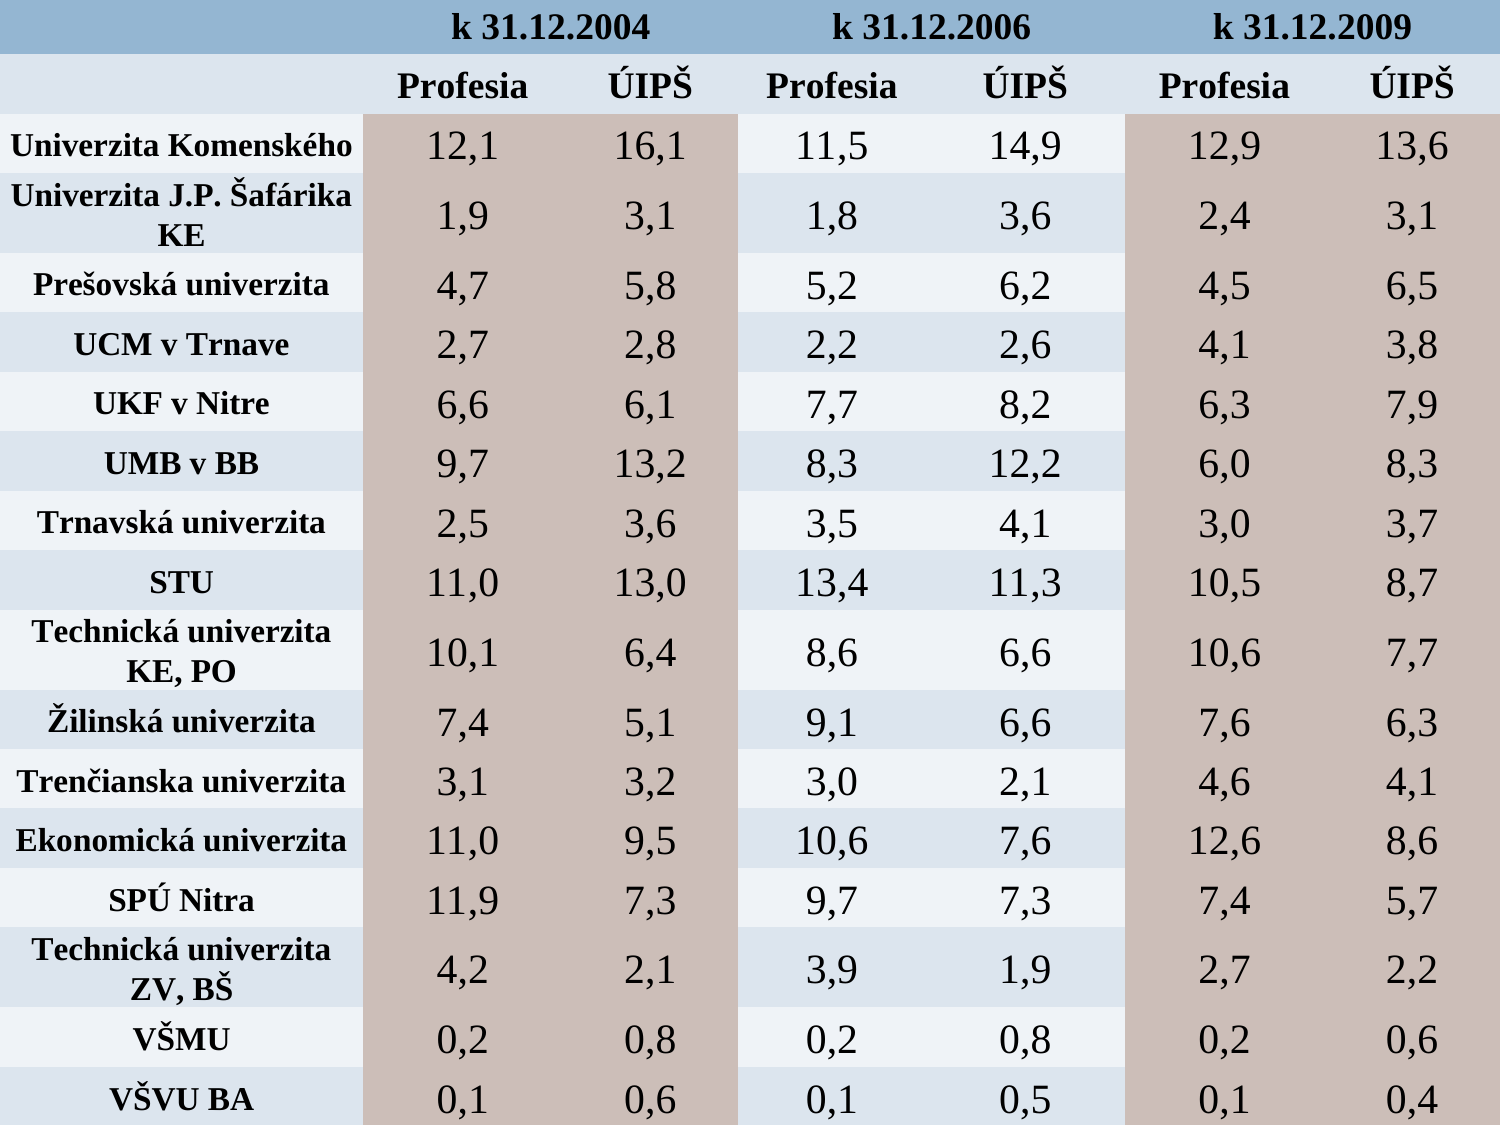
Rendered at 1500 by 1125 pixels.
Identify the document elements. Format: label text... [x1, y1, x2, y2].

table_cell ÚIPŠ [926, 54, 1125, 114]
table_cell 16,1 [563, 114, 738, 173]
table_cell 8,6 [738, 610, 926, 690]
table_cell 8,7 [1324, 550, 1500, 610]
table_cell 6,3 [1125, 372, 1324, 431]
table_cell 13,2 [563, 431, 738, 491]
table_cell 7,6 [926, 808, 1125, 868]
table_header k 31.12.2006 [738, 0, 1125, 54]
table_cell 7,3 [926, 868, 1125, 927]
table_cell 2,2 [738, 312, 926, 372]
table_cell 2,5 [363, 491, 563, 550]
table_cell 10,5 [1125, 550, 1324, 610]
table_cell 13,0 [563, 550, 738, 610]
table_cell Žilinská univerzita [0, 690, 363, 749]
table_cell Trenčianska univerzita [0, 749, 363, 808]
table_cell 11,0 [363, 808, 563, 868]
table_cell STU [0, 550, 363, 610]
table_cell UKF v Nitre [0, 372, 363, 431]
table_cell 0,2 [1125, 1007, 1324, 1067]
table_cell 5,8 [563, 253, 738, 312]
table_cell 7,3 [563, 868, 738, 927]
table_cell 2,8 [563, 312, 738, 372]
table_cell 7,9 [1324, 372, 1500, 431]
table_cell 2,4 [1125, 173, 1324, 253]
table_cell 3,5 [738, 491, 926, 550]
table_cell 2,6 [926, 312, 1125, 372]
table_cell 3,6 [926, 173, 1125, 253]
table_cell Technická univerzita ZV, BŠ [0, 927, 363, 1007]
table_cell 11,9 [363, 868, 563, 927]
table_cell 8,3 [738, 431, 926, 491]
table_cell 9,7 [738, 868, 926, 927]
table_cell Profesia [738, 54, 926, 114]
table_cell 7,7 [738, 372, 926, 431]
table_cell 6,3 [1324, 690, 1500, 749]
table_cell [0, 54, 363, 114]
table_cell 0,2 [363, 1007, 563, 1067]
table_cell 1,9 [363, 173, 563, 253]
table_cell 6,5 [1324, 253, 1500, 312]
table_cell 6,4 [563, 610, 738, 690]
table_cell 13,4 [738, 550, 926, 610]
table_cell 11,3 [926, 550, 1125, 610]
table_cell 3,6 [563, 491, 738, 550]
table_cell 0,2 [738, 1007, 926, 1067]
table_cell 6,1 [563, 372, 738, 431]
table_cell Trnavská univerzita [0, 491, 363, 550]
table_cell 7,4 [363, 690, 563, 749]
table_cell 3,1 [1324, 173, 1500, 253]
table_cell 3,1 [363, 749, 563, 808]
table_cell 3,9 [738, 927, 926, 1007]
table_cell 6,6 [926, 690, 1125, 749]
table_cell 6,6 [363, 372, 563, 431]
table_cell 11,5 [738, 114, 926, 173]
table_cell Prešovská univerzita [0, 253, 363, 312]
table_cell 5,1 [563, 690, 738, 749]
table_cell Univerzita Komenského [0, 114, 363, 173]
table_cell 12,6 [1125, 808, 1324, 868]
table_cell 4,6 [1125, 749, 1324, 808]
table_cell 0,8 [563, 1007, 738, 1067]
table_cell 6,0 [1125, 431, 1324, 491]
table_cell 7,4 [1125, 868, 1324, 927]
table_cell 1,9 [926, 927, 1125, 1007]
table_cell 0,4 [1324, 1067, 1500, 1125]
table_cell 0,6 [1324, 1007, 1500, 1067]
table_header [0, 0, 363, 54]
table_cell 9,5 [563, 808, 738, 868]
table_cell 14,9 [926, 114, 1125, 173]
table_cell 4,1 [1324, 749, 1500, 808]
table_cell 2,7 [1125, 927, 1324, 1007]
table_cell 12,1 [363, 114, 563, 173]
table_cell ÚIPŠ [563, 54, 738, 114]
table_cell ÚIPŠ [1324, 54, 1500, 114]
table_cell 11,0 [363, 550, 563, 610]
table_cell 4,5 [1125, 253, 1324, 312]
table_cell 0,1 [1125, 1067, 1324, 1125]
table_cell 10,6 [738, 808, 926, 868]
table_cell 13,6 [1324, 114, 1500, 173]
table_cell 6,2 [926, 253, 1125, 312]
table_cell 8,6 [1324, 808, 1500, 868]
table_cell 3,7 [1324, 491, 1500, 550]
table_cell 7,7 [1324, 610, 1500, 690]
table_cell 9,7 [363, 431, 563, 491]
table_cell Profesia [363, 54, 563, 114]
table_cell 12,9 [1125, 114, 1324, 173]
table_cell 8,2 [926, 372, 1125, 431]
table_cell 12,2 [926, 431, 1125, 491]
table_header k 31.12.2009 [1125, 0, 1500, 54]
table_cell VŠVU BA [0, 1067, 363, 1125]
table_cell 0,1 [363, 1067, 563, 1125]
table_cell 9,1 [738, 690, 926, 749]
table_cell UMB v BB [0, 431, 363, 491]
table_cell 3,0 [738, 749, 926, 808]
table_cell 6,6 [926, 610, 1125, 690]
table_cell Ekonomická univerzita [0, 808, 363, 868]
table_cell 5,7 [1324, 868, 1500, 927]
table_cell 4,7 [363, 253, 563, 312]
table_cell 2,1 [563, 927, 738, 1007]
table_cell 2,2 [1324, 927, 1500, 1007]
table_cell 3,0 [1125, 491, 1324, 550]
table_cell 0,5 [926, 1067, 1125, 1125]
table_cell Technická univerzita KE, PO [0, 610, 363, 690]
table_cell 4,1 [1125, 312, 1324, 372]
table_cell 0,8 [926, 1007, 1125, 1067]
table_cell 4,2 [363, 927, 563, 1007]
table_cell 3,2 [563, 749, 738, 808]
table_cell SPÚ Nitra [0, 868, 363, 927]
table_cell 0,1 [738, 1067, 926, 1125]
table_cell 1,8 [738, 173, 926, 253]
table_cell 10,1 [363, 610, 563, 690]
table_cell 5,2 [738, 253, 926, 312]
table_cell 4,1 [926, 491, 1125, 550]
table_cell UCM v Trnave [0, 312, 363, 372]
table_header k 31.12.2004 [363, 0, 738, 54]
table_cell 2,7 [363, 312, 563, 372]
table_cell 3,1 [563, 173, 738, 253]
table_cell Univerzita J.P. Šafárika KE [0, 173, 363, 253]
table_cell 0,6 [563, 1067, 738, 1125]
table_cell 3,8 [1324, 312, 1500, 372]
table_cell 8,3 [1324, 431, 1500, 491]
table_cell Profesia [1125, 54, 1324, 114]
table_cell 7,6 [1125, 690, 1324, 749]
table_cell 10,6 [1125, 610, 1324, 690]
table_cell VŠMU [0, 1007, 363, 1067]
table_cell 2,1 [926, 749, 1125, 808]
